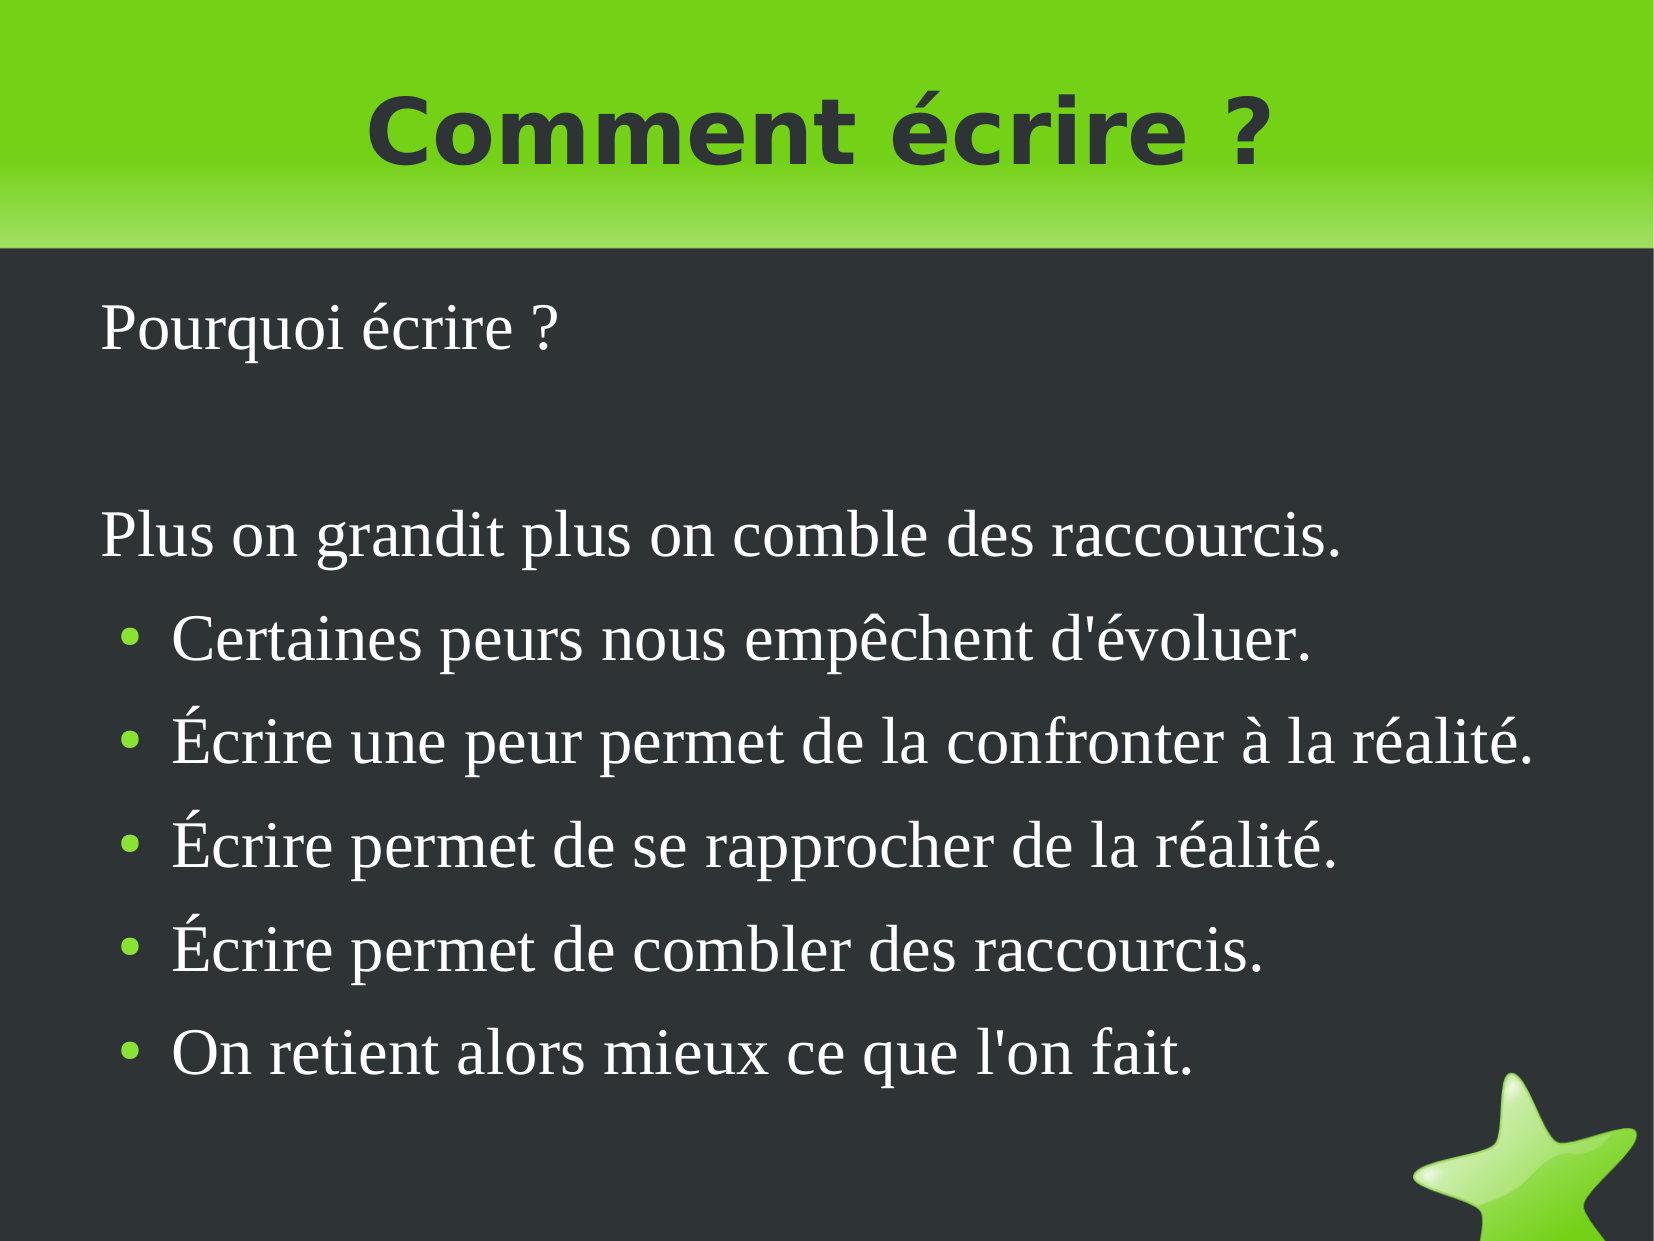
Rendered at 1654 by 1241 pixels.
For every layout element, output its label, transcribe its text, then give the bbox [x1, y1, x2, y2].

picture [0, 0, 1654, 1241]
title Comment écrire ? [76, 36, 1565, 229]
list Pourquoi écrire ? Plus on grandit plus on comble des raccourcis. Certaines peurs nous empêchent d'évoluer. Écrire une peur permet de la confronter à la réalité. Écrire permet de se rapprocher de la réalité. Écrire permet de combler des raccourcis. On retient alors mieux ce que l'on fait. [82, 290, 1571, 1241]
